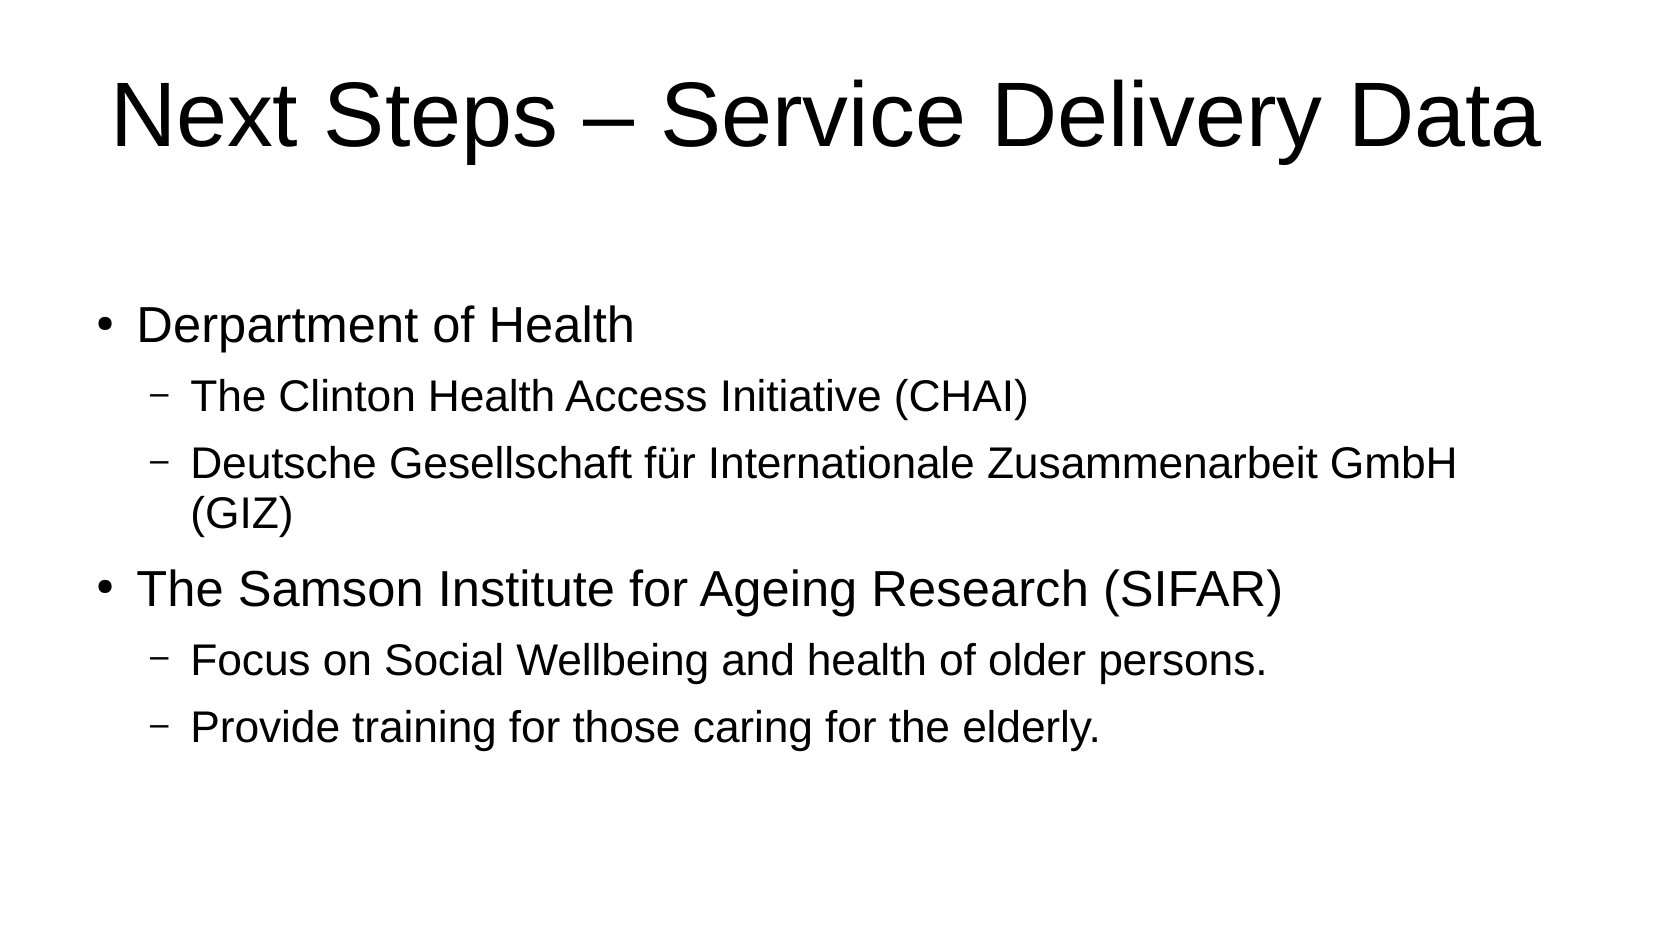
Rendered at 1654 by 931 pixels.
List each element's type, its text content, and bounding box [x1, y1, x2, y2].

list Derpartment of Health The Clinton Health Access Initiative (CHAI) Deutsche Gesellschaft für Internationale Zusammenarbeit GmbH (GIZ) The Samson Institute for Ageing Research (SIFAR) Focus on Social Wellbeing and health of older persons. Provide training for those caring for the elderly. [82, 217, 1571, 758]
title Next Steps – Service Delivery Data [82, 37, 1571, 193]
